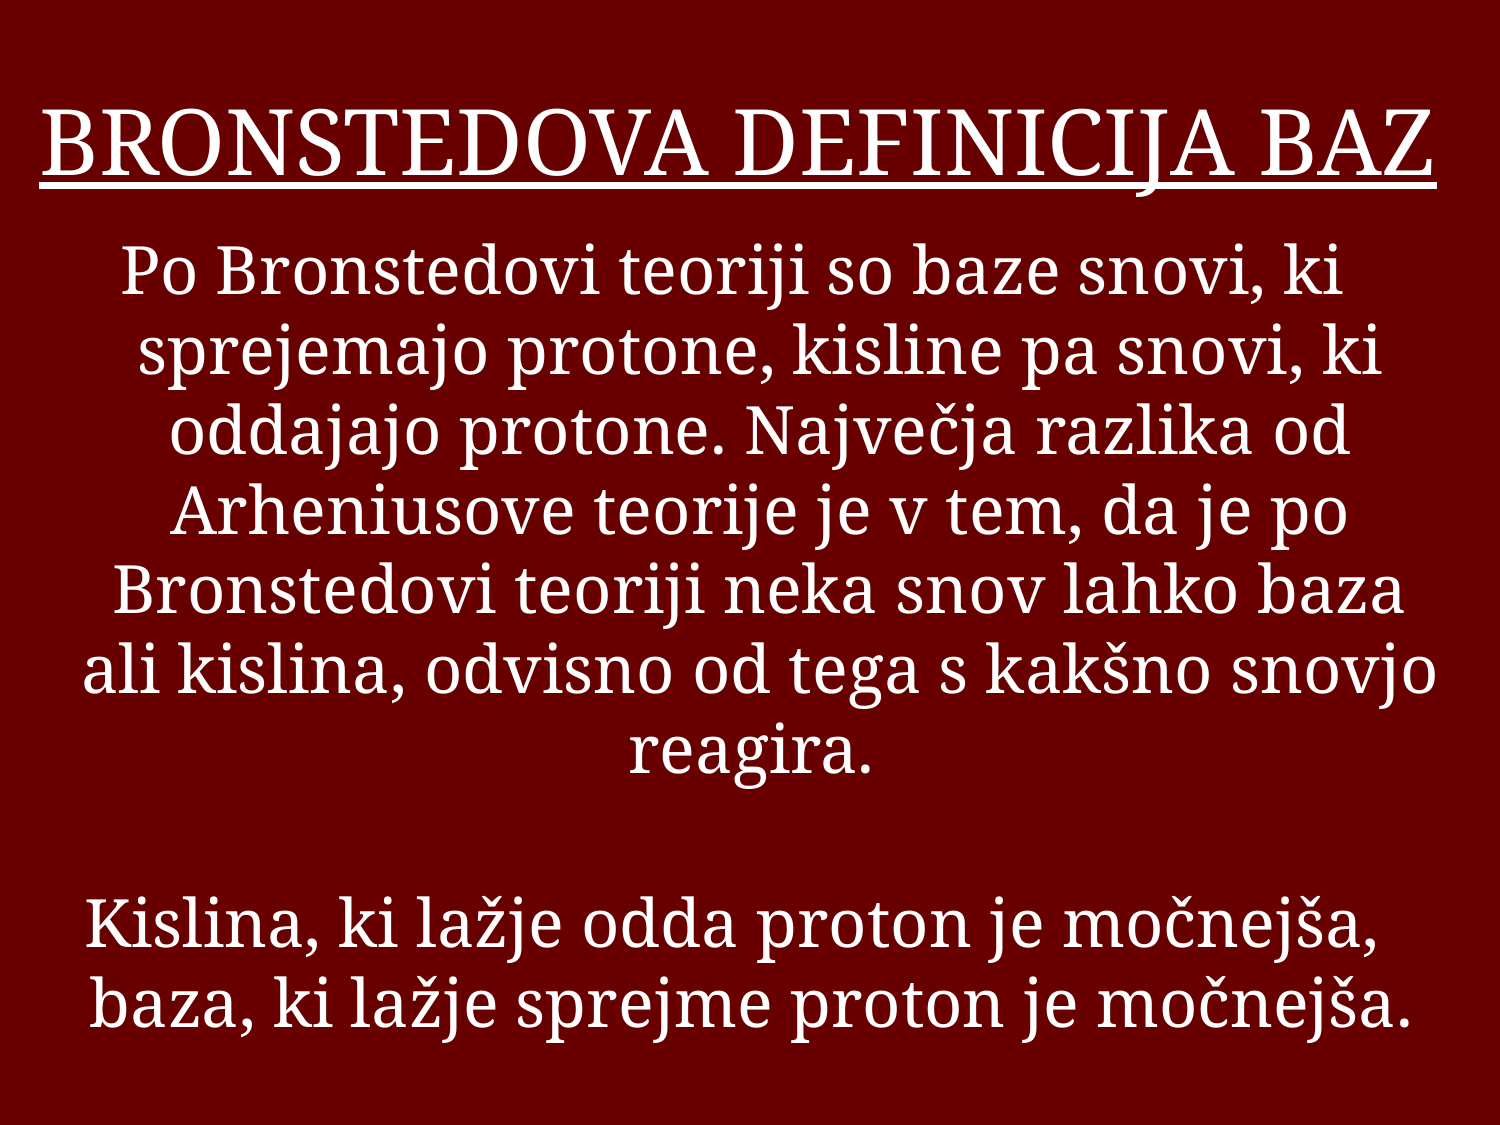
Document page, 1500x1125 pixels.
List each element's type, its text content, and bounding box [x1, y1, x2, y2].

list Po Bronstedovi teoriji so baze snovi, ki sprejemajo protone, kisline pa snovi, ki oddajajo protone. Največja razlika od Arheniusove teorije je v tem, da je po Bronstedovi teoriji neka snov lahko baza ali kislina, odvisno od tega s kakšno snovjo reagira. Kislina, ki lažje odda proton je močnejša, baza, ki lažje sprejme proton je močnejša. [0, 220, 1465, 1094]
title BRONSTEDOVA DEFINICIJA BAZ [0, 45, 1500, 233]
